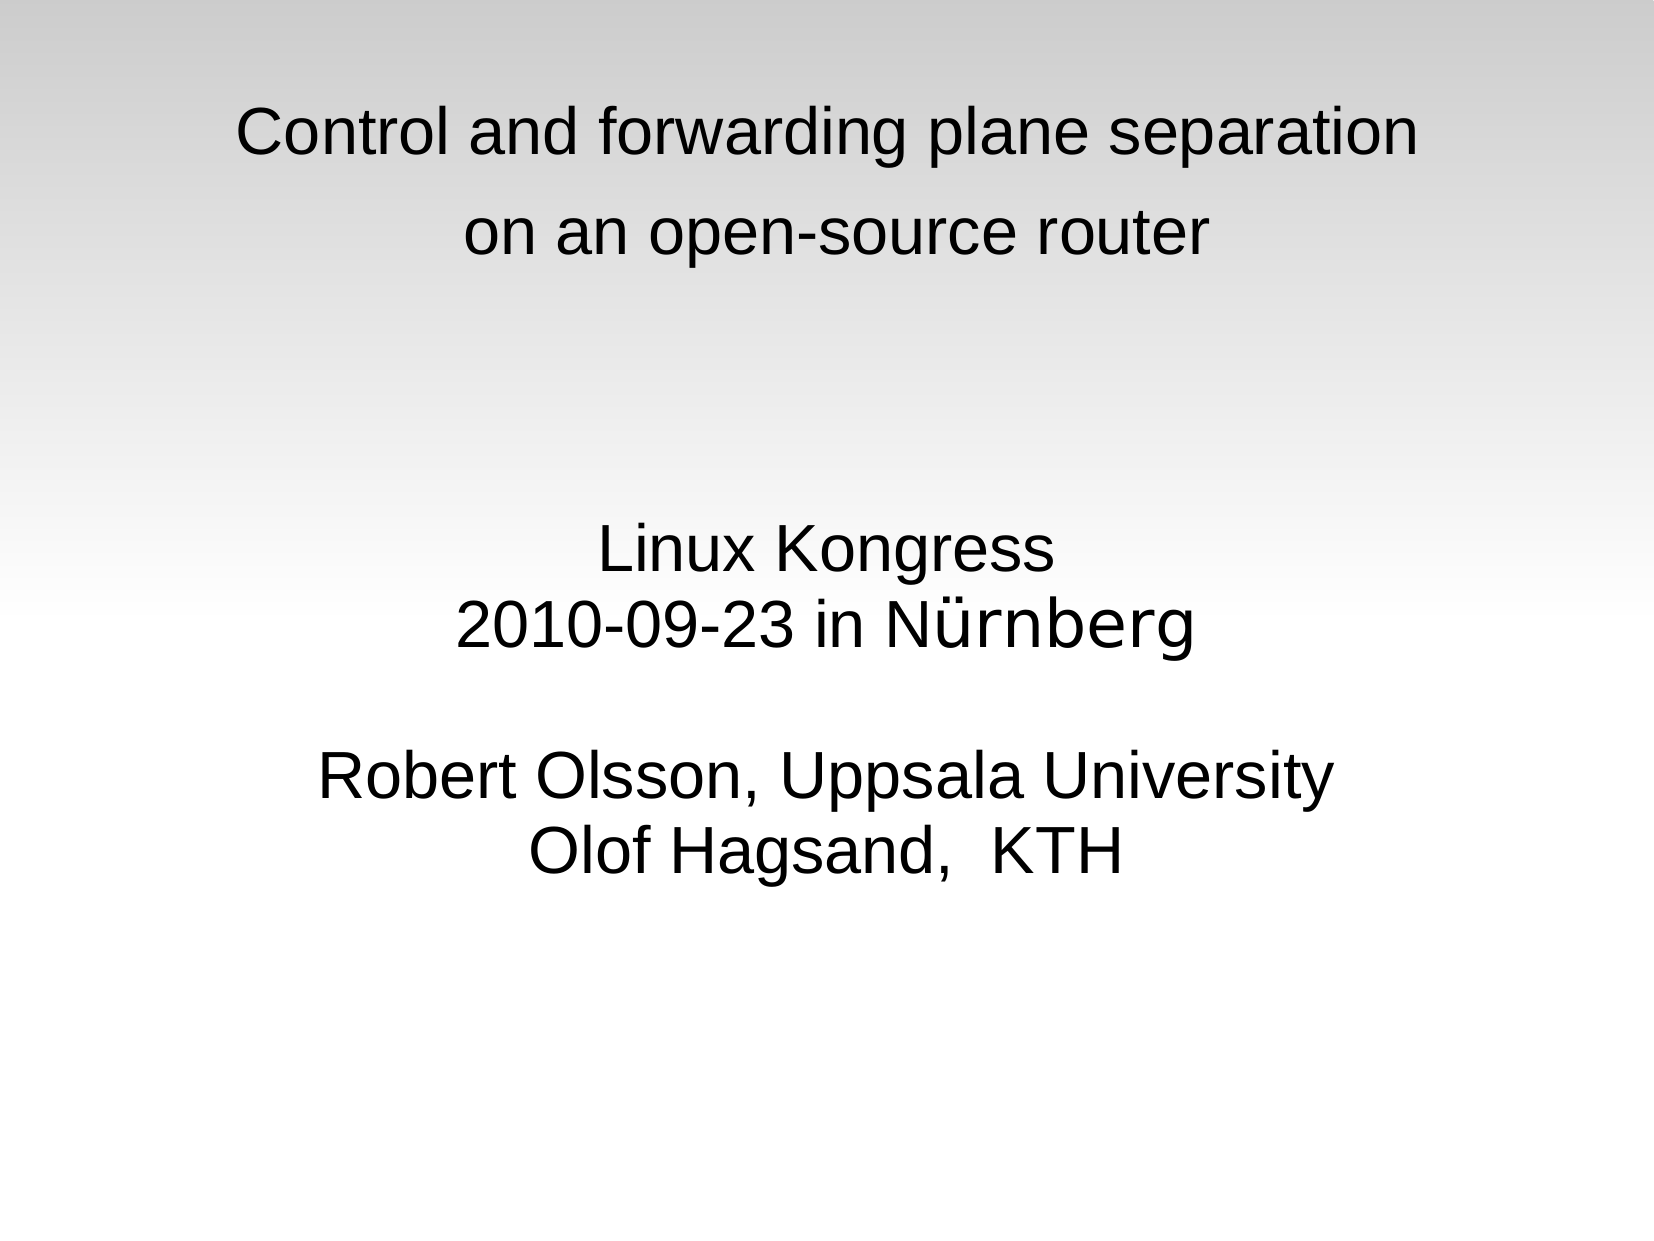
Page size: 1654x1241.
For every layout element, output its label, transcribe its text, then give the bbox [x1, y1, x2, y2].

text_box Control and forwarding plane separation on an open-source router [43, 86, 1632, 293]
text_box Linux Kongress 2010-09-23 in Nürnberg Robert Olsson, Uppsala University Olof Hagsand, KTH [82, 293, 1571, 1109]
